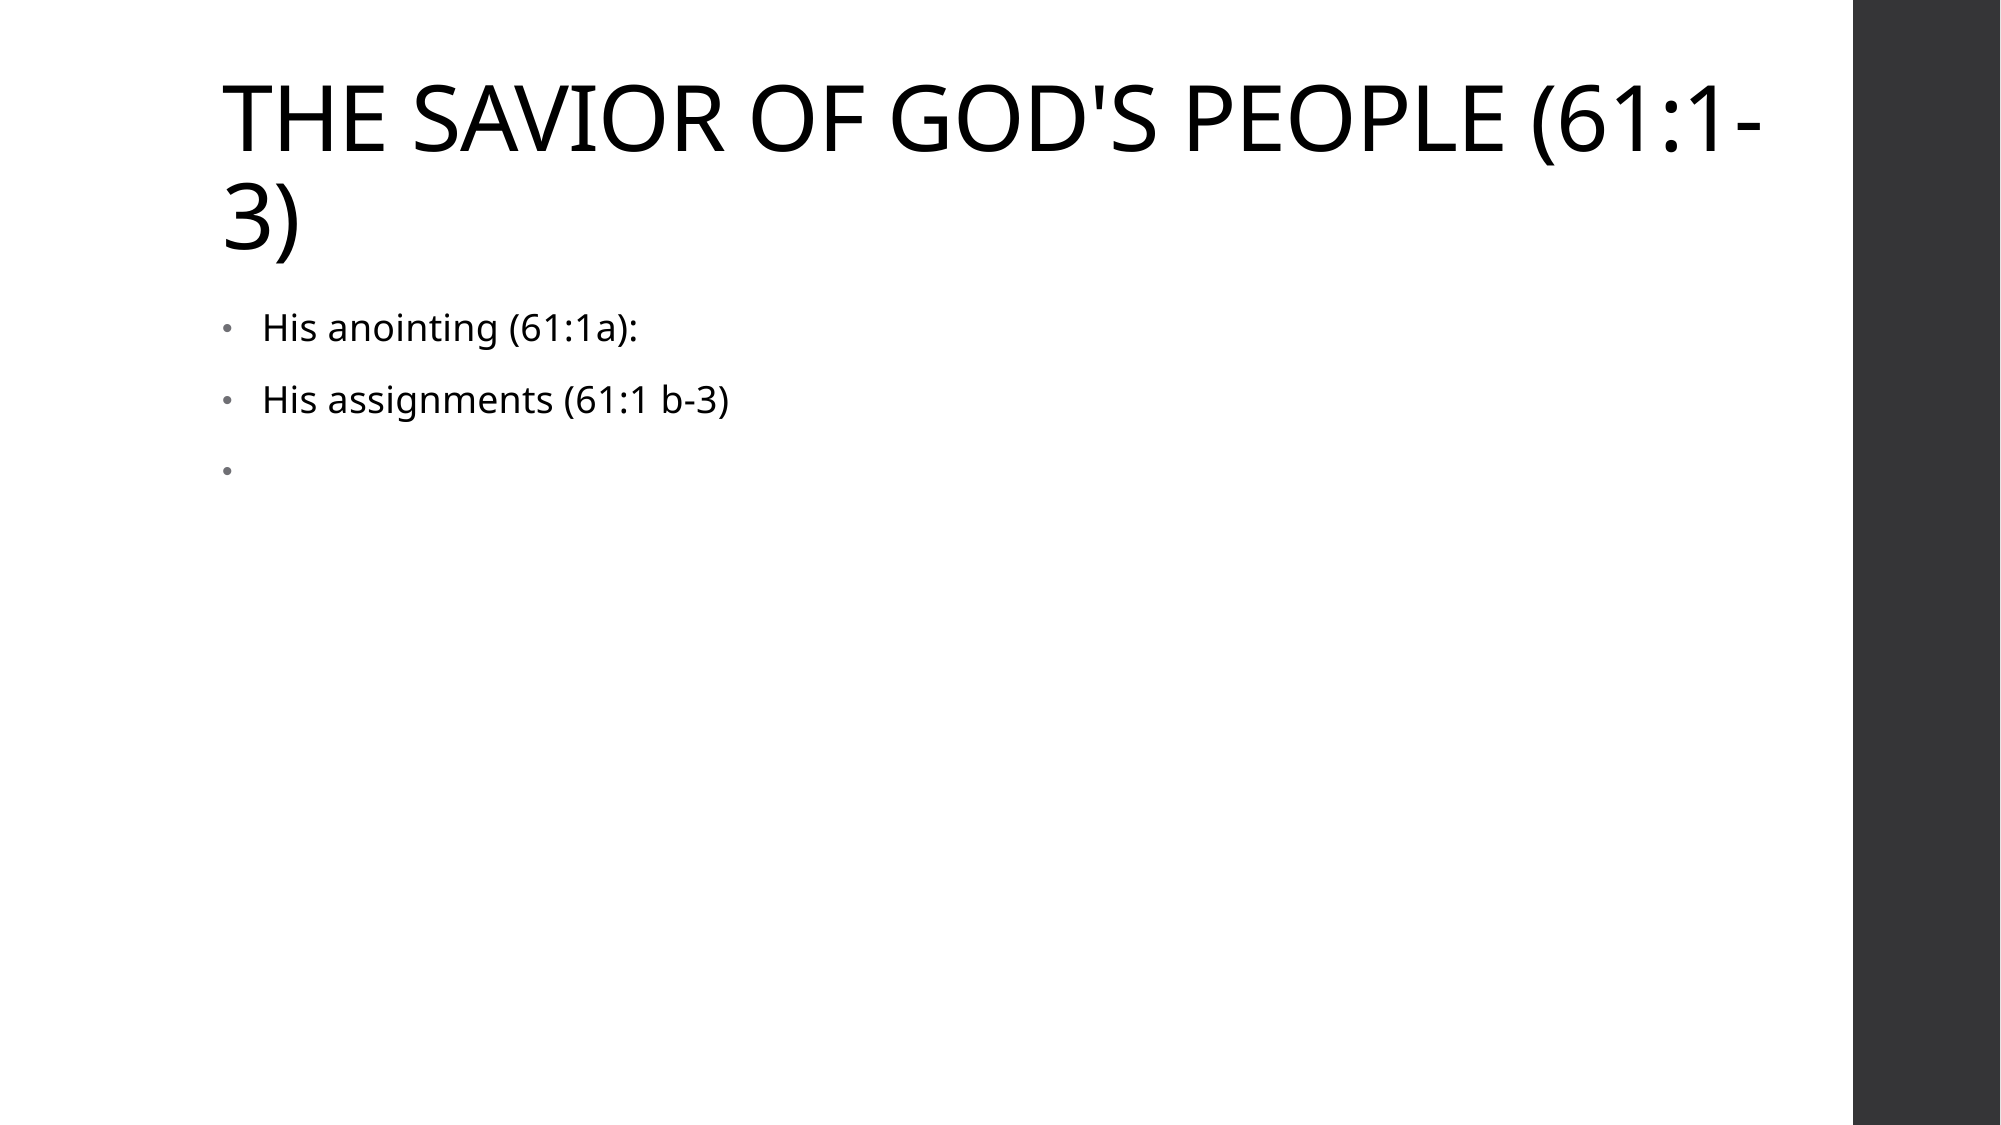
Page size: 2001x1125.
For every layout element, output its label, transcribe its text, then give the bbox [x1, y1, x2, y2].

title THE SAVIOR OF GOD'S PEOPLE (61:1-3) [206, 60, 1797, 278]
list His anointing (61:1a): His assignments (61:1 b-3) [206, 299, 1617, 1014]
